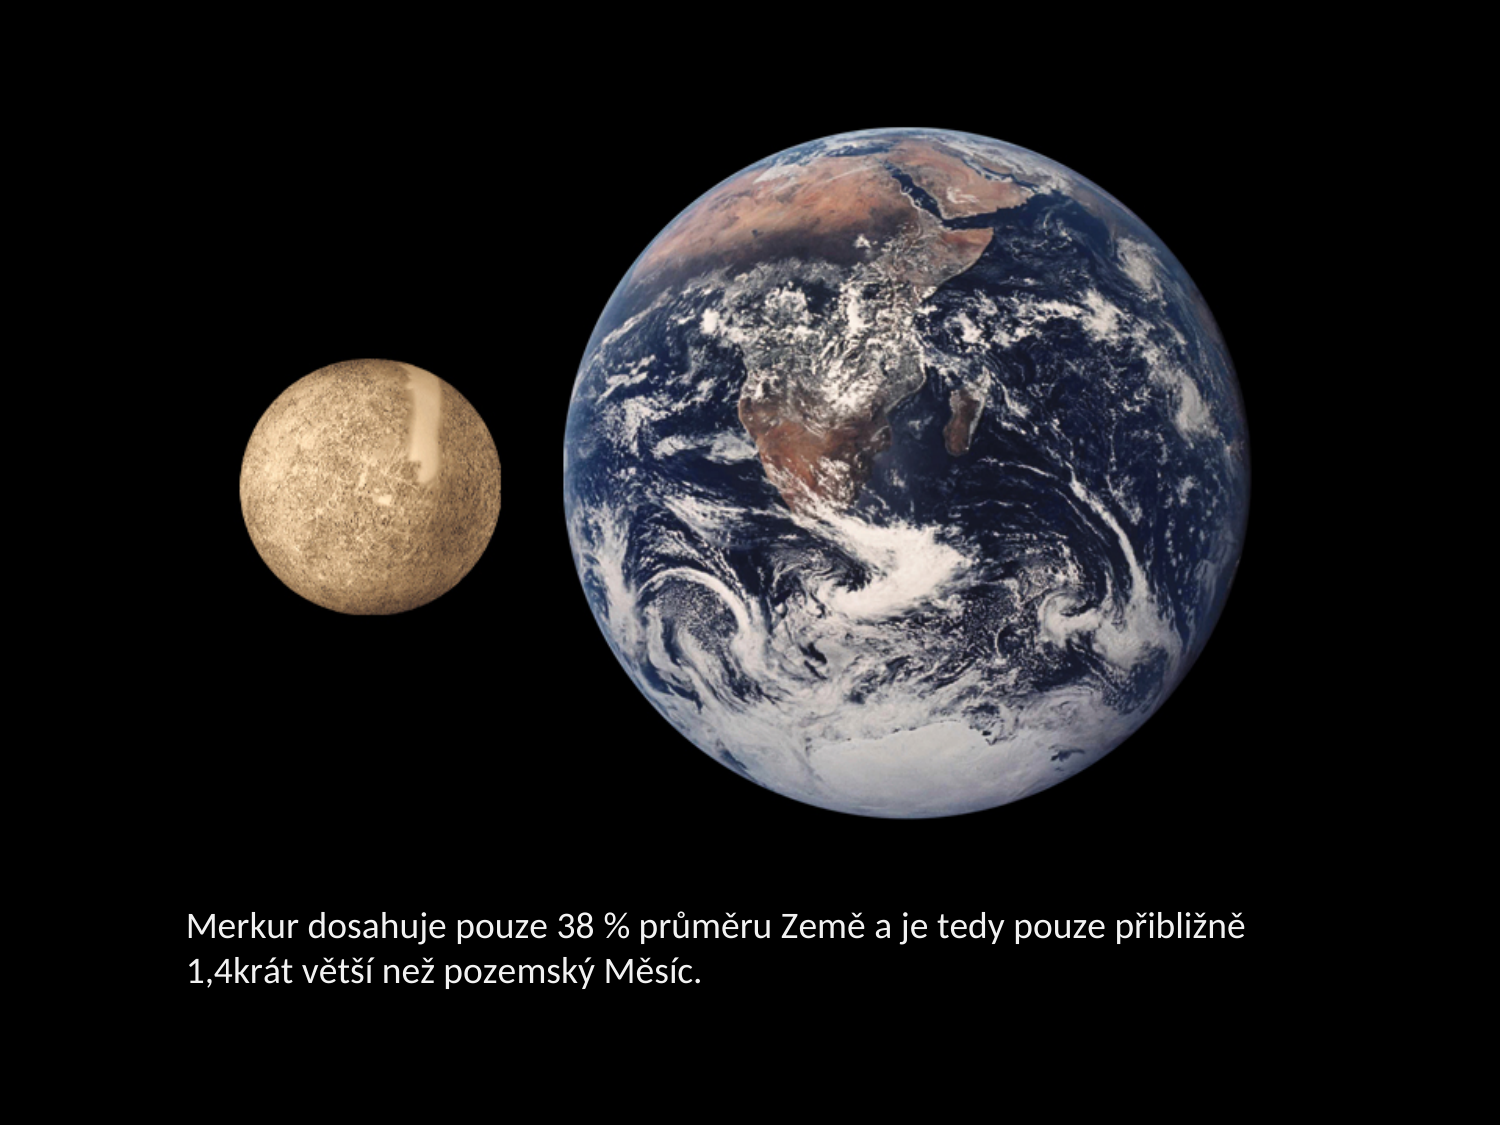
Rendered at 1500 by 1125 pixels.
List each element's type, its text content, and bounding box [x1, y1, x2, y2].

picture [218, 90, 1313, 856]
text_box Merkur dosahuje pouze 38 % průměru Země a je tedy pouze přibližně 1,4krát větší než pozemský Měsíc. [171, 893, 1294, 999]
